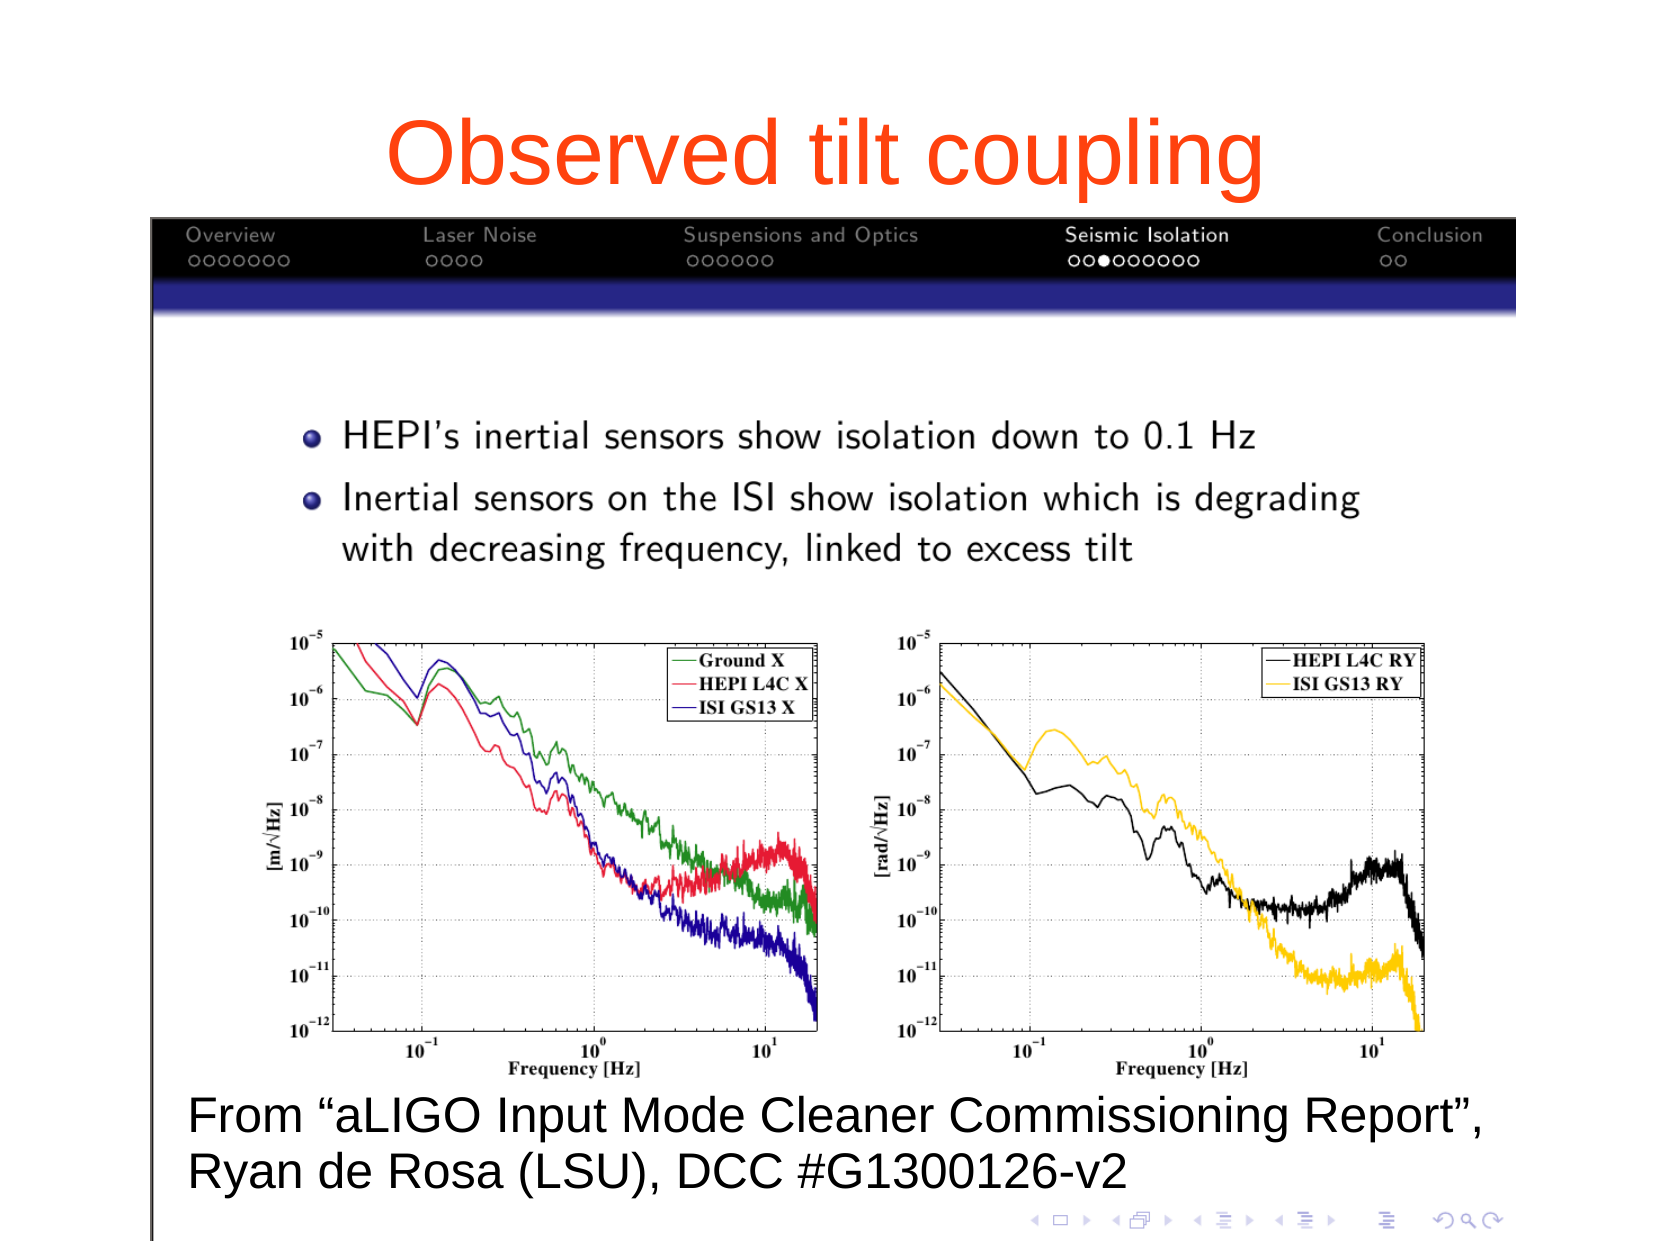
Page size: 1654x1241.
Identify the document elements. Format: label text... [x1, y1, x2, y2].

picture [150, 217, 1516, 1241]
text_box From “aLIGO Input Mode Cleaner Commissioning Report”, Ryan de Rosa (LSU), DCC #G1300126-v2 [172, 1080, 1654, 1207]
title Observed tilt coupling [82, 49, 1571, 257]
